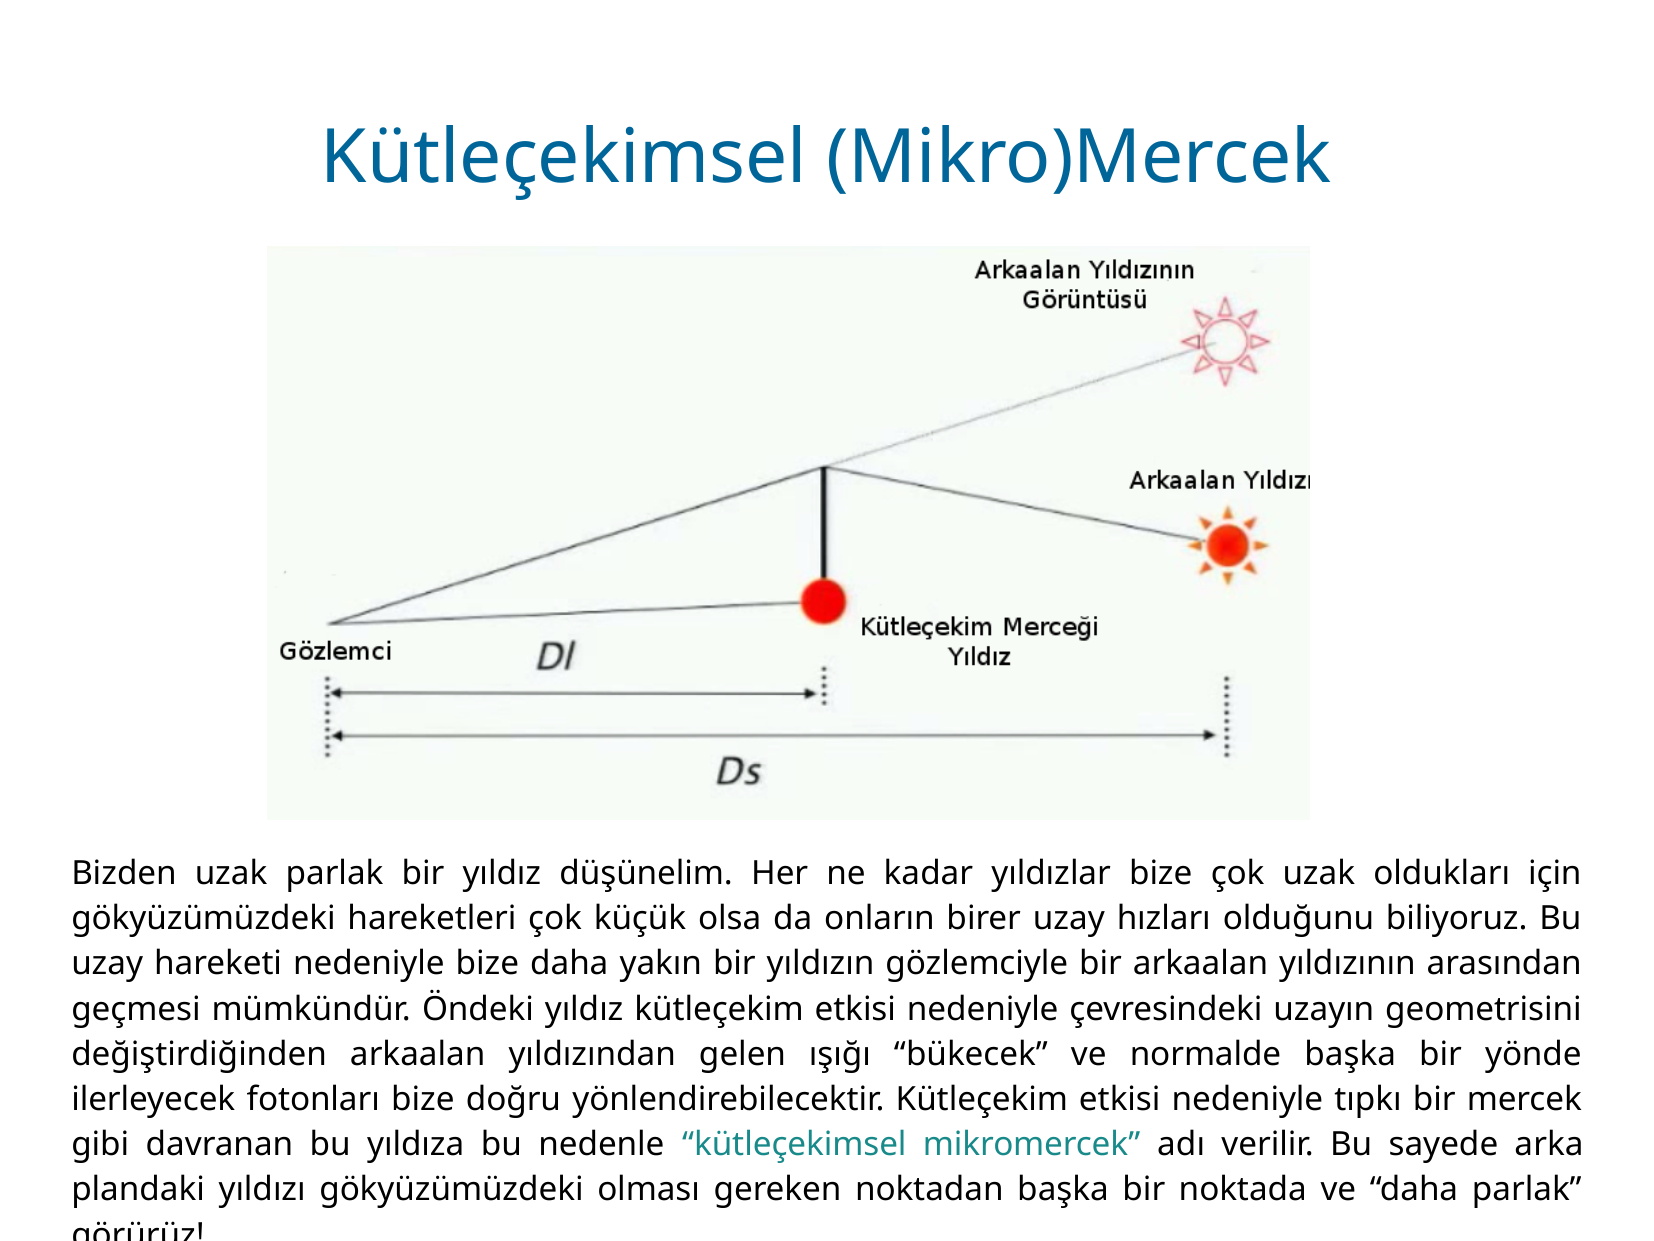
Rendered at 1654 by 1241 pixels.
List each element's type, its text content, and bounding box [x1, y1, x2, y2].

picture [267, 246, 1310, 820]
text_box Bizden uzak parlak bir yıldız düşünelim. Her ne kadar yıldızlar bize çok uzak oldukları için gökyüzümüzdeki hareketleri çok küçük olsa da onların birer uzay hızları olduğunu biliyoruz. Bu uzay hareketi nedeniyle bize daha yakın bir yıldızın gözlemciyle bir arkaalan yıldızının arasından geçmesi mümkündür. Öndeki yıldız kütleçekim etkisi nedeniyle çevresindeki uzayın geometrisini değiştirdiğinden arkaalan yıldızından gelen ışığı “bükecek” ve normalde başka bir yönde ilerleyecek fotonları bize doğru yönlendirebilecektir. Kütleçekim etkisi nedeniyle tıpkı bir mercek gibi davranan bu yıldıza bu nedenle “kütleçekimsel mikromercek” adı verilir. Bu sayede arka plandaki yıldızı gökyüzümüzdeki olması gereken noktadan başka bir noktada ve “daha parlak” görürüz! [56, 841, 1600, 1221]
title Kütleçekimsel (Mikro)Mercek [82, 49, 1571, 257]
